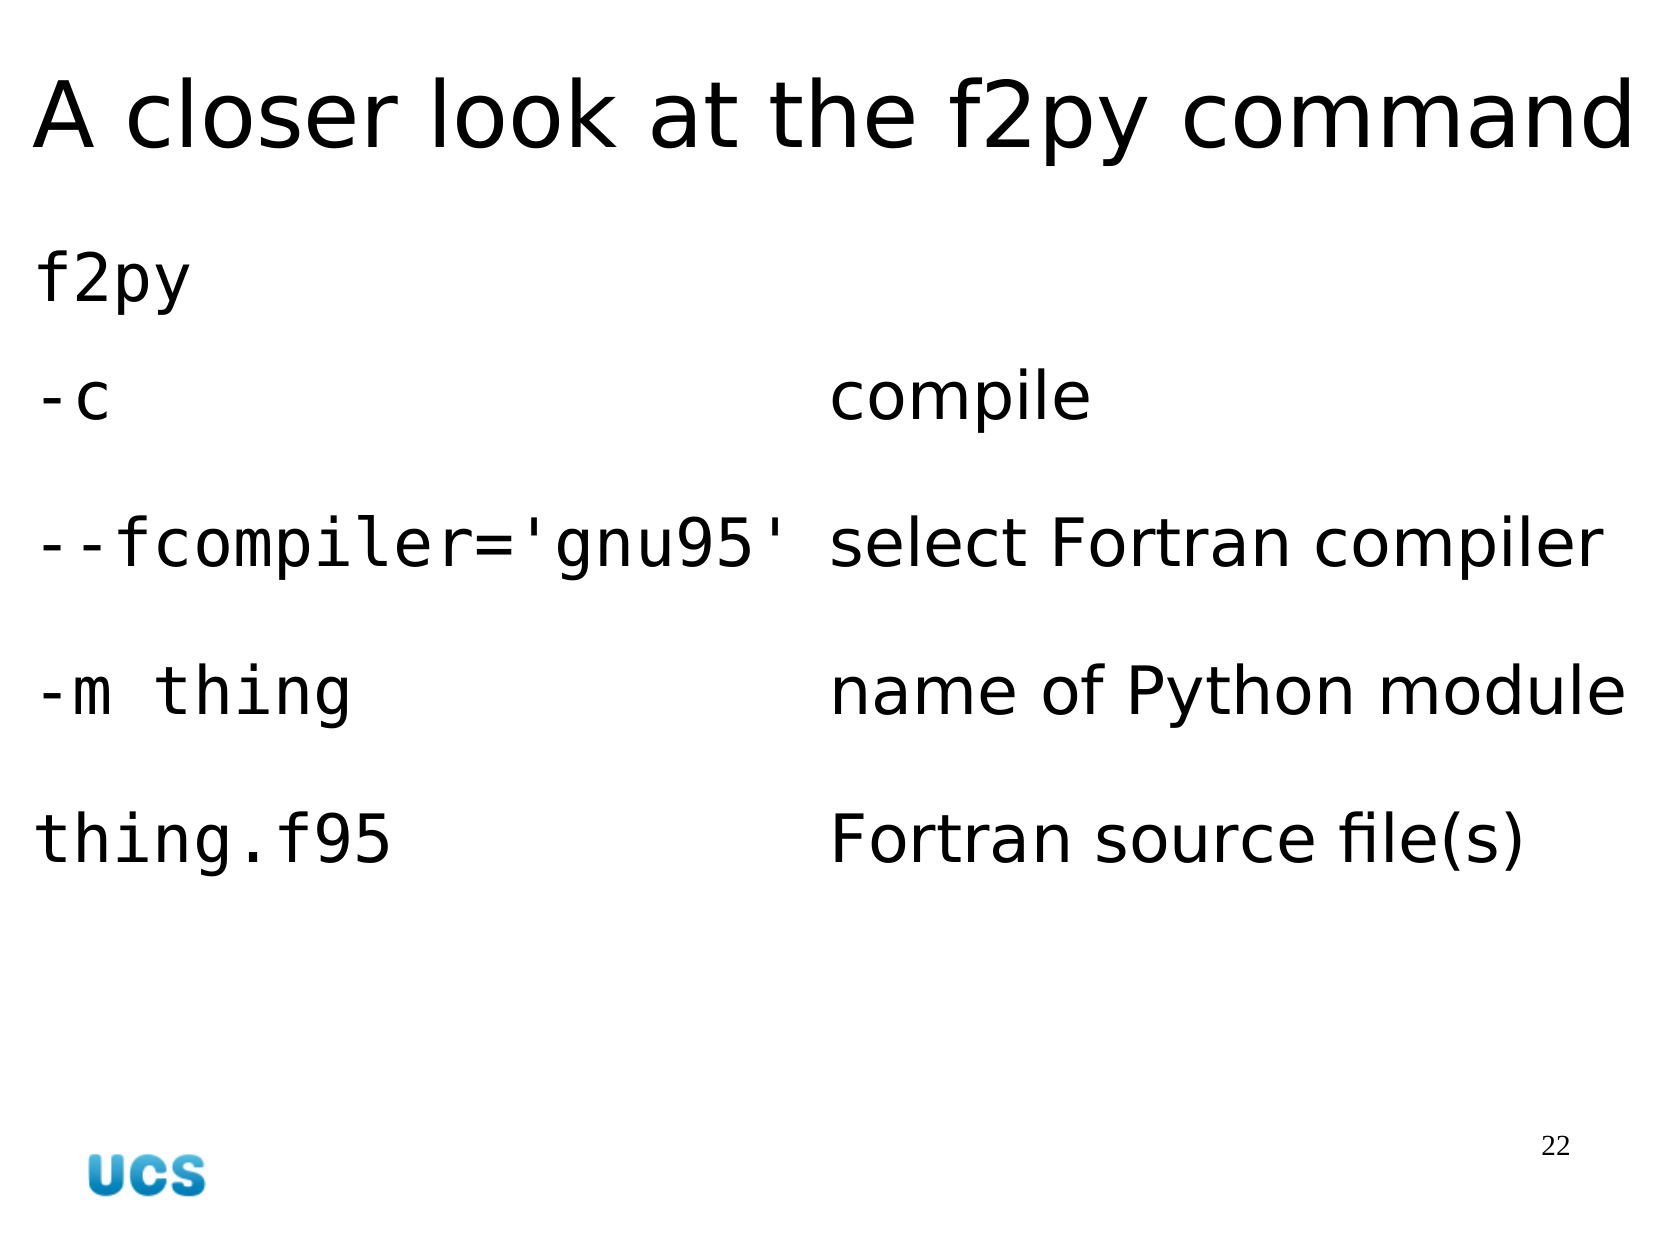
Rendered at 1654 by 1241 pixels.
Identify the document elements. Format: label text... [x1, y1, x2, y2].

text_box -c [29, 354, 117, 439]
text_box A closer look at the f2py command [29, 59, 1645, 173]
text_box thing.f95 [29, 797, 398, 881]
picture [88, 1153, 206, 1198]
text_box Fortran source file(s) [826, 797, 1531, 881]
text_box compile [826, 354, 1096, 439]
text_box name of Python module [826, 649, 1632, 734]
text_box select Fortran compiler [826, 501, 1608, 586]
text_box -m thing [29, 649, 358, 734]
text_box f2py [29, 236, 197, 320]
text_box --fcompiler='gnu95' [29, 501, 801, 586]
